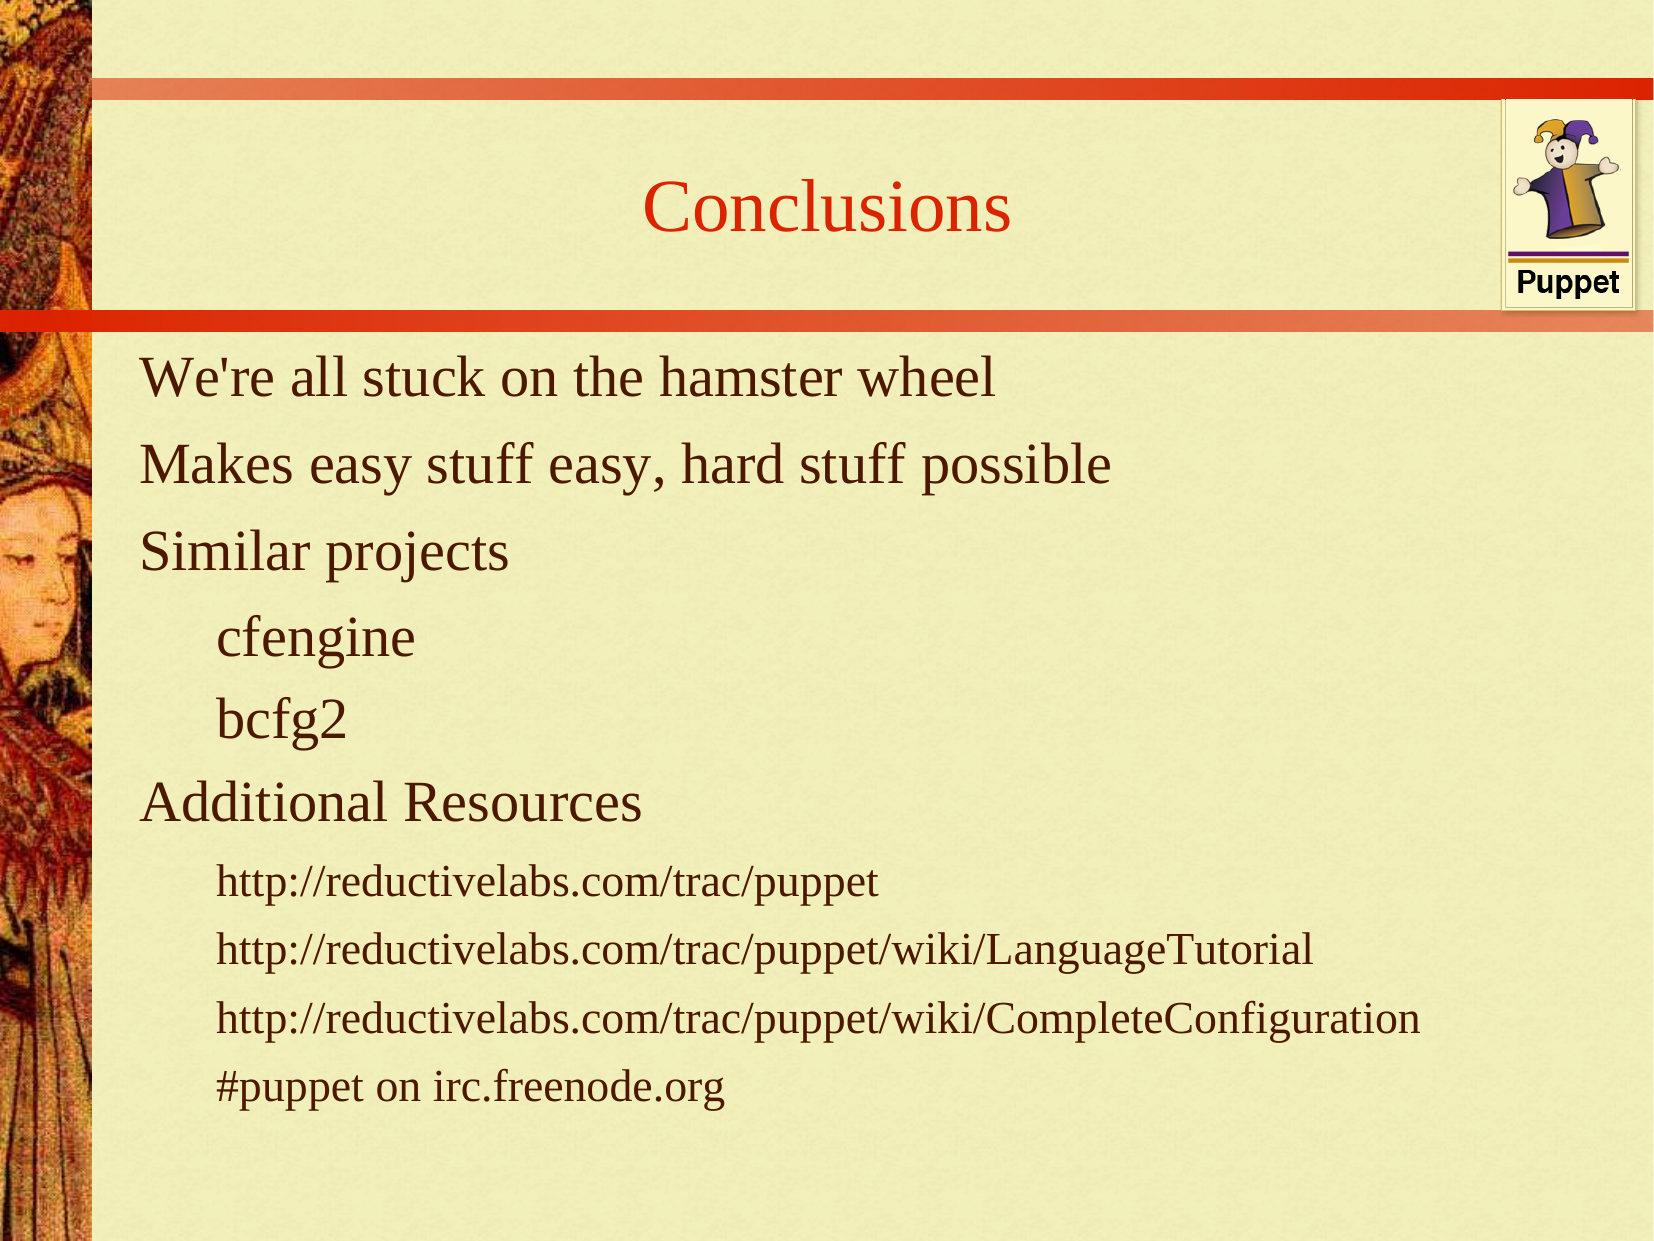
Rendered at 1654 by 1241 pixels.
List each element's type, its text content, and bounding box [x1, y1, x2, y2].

list We're all stuck on the hamster wheel Makes easy stuff easy, hard stuff possible Similar projects cfengine bcfg2 Additional Resources http://reductivelabs.com/trac/puppet http://reductivelabs.com/trac/puppet/wiki/LanguageTutorial http://reductivelabs.com/trac/puppet/wiki/CompleteConfiguration #puppet on irc.freenode.org [121, 344, 1534, 1127]
picture [0, 0, 1654, 1241]
title Conclusions [121, 102, 1534, 311]
